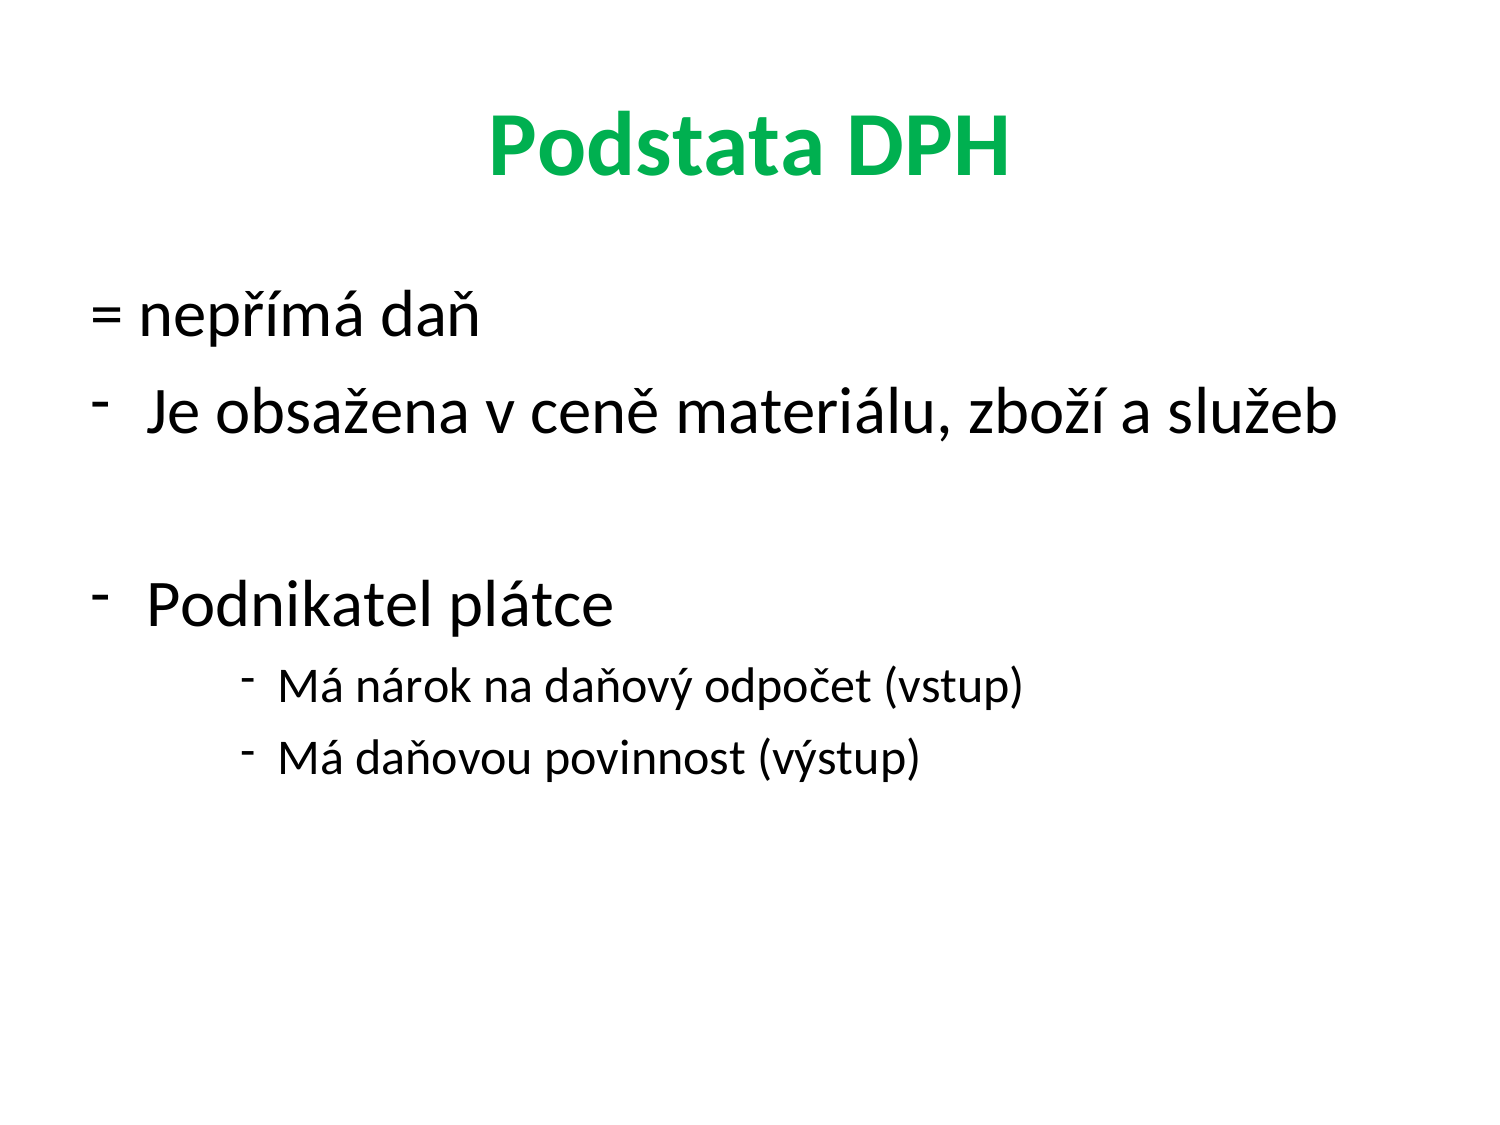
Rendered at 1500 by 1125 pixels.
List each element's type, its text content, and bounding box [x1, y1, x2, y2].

title Podstata DPH [75, 45, 1426, 233]
list = nepřímá daň Je obsažena v ceně materiálu, zboží a služeb Podnikatel plátce Má nárok na daňový odpočet (vstup) Má daňovou povinnost (výstup) [75, 262, 1426, 1006]
